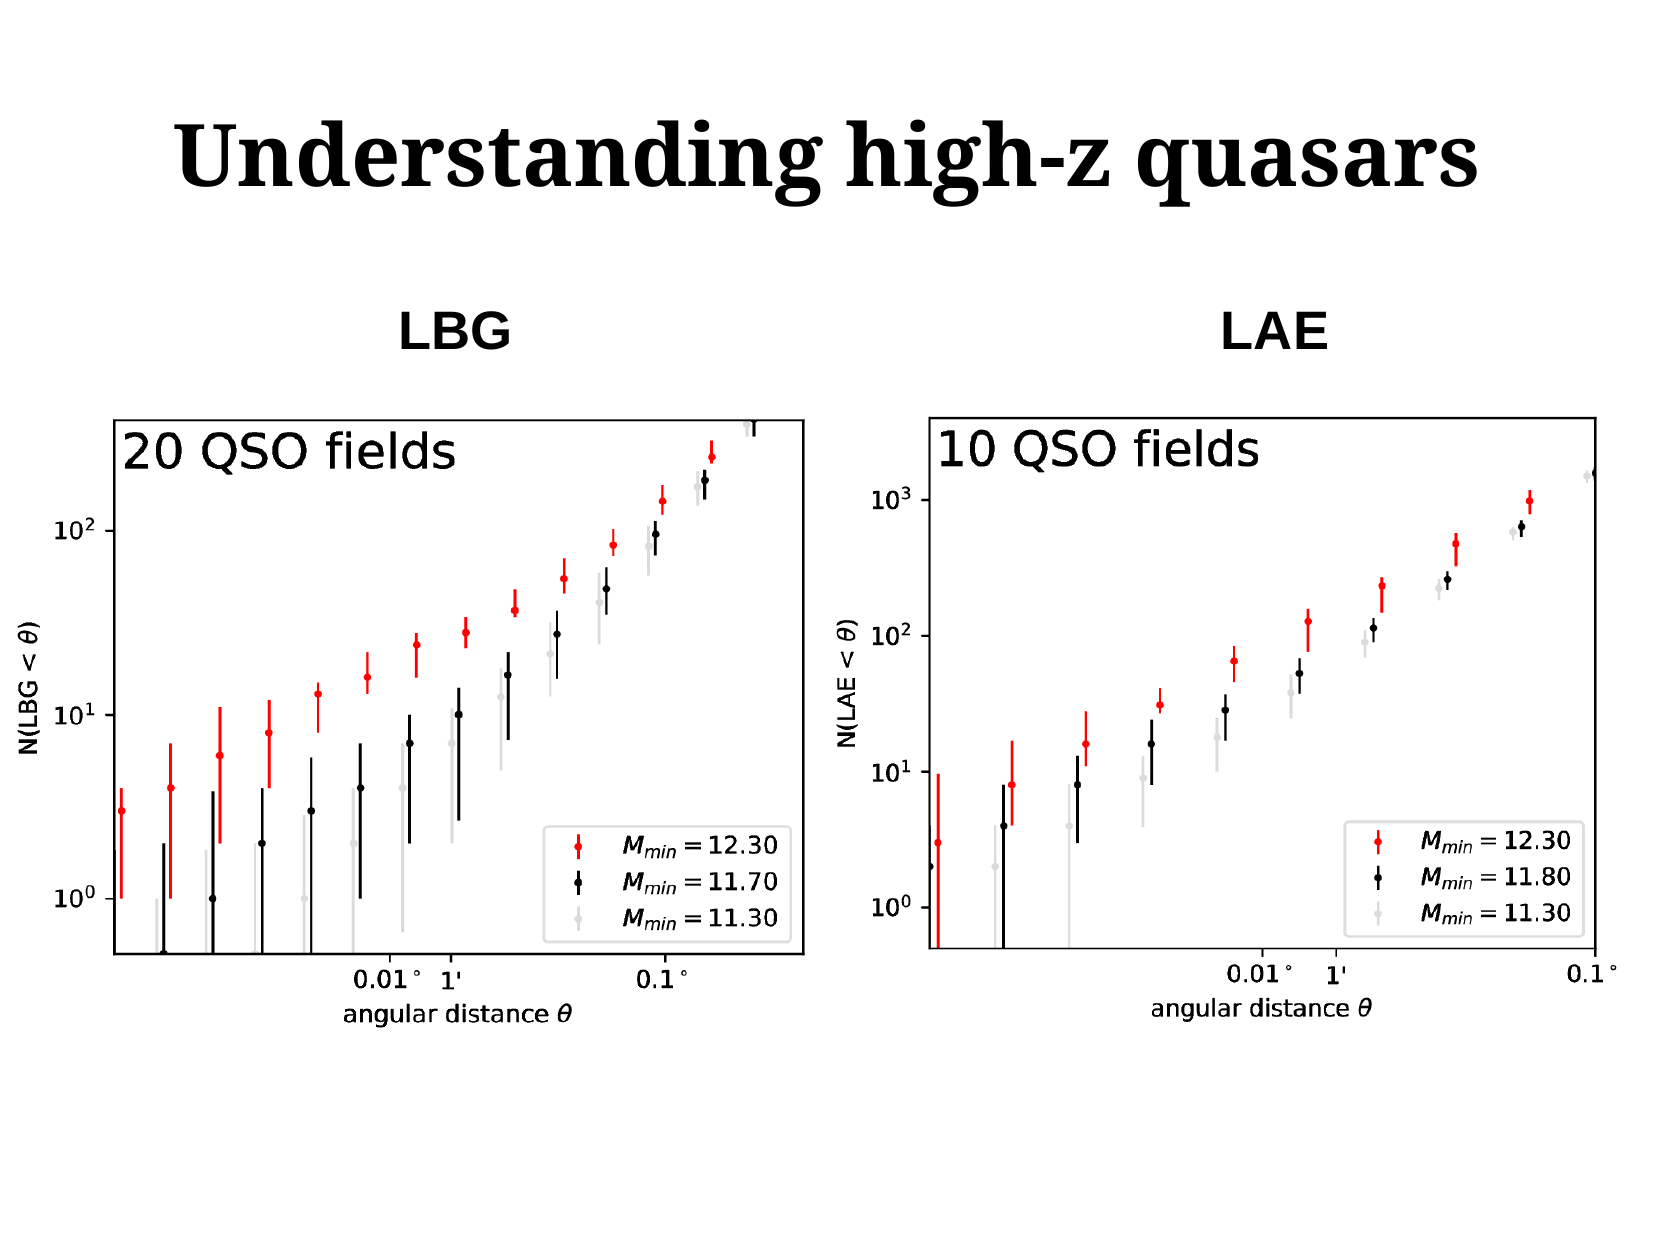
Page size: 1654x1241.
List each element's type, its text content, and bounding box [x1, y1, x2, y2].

text_box LBG [118, 292, 794, 369]
text_box LAE [937, 292, 1613, 369]
picture [0, 392, 1641, 1047]
title Understanding high-z quasars [82, 49, 1571, 257]
